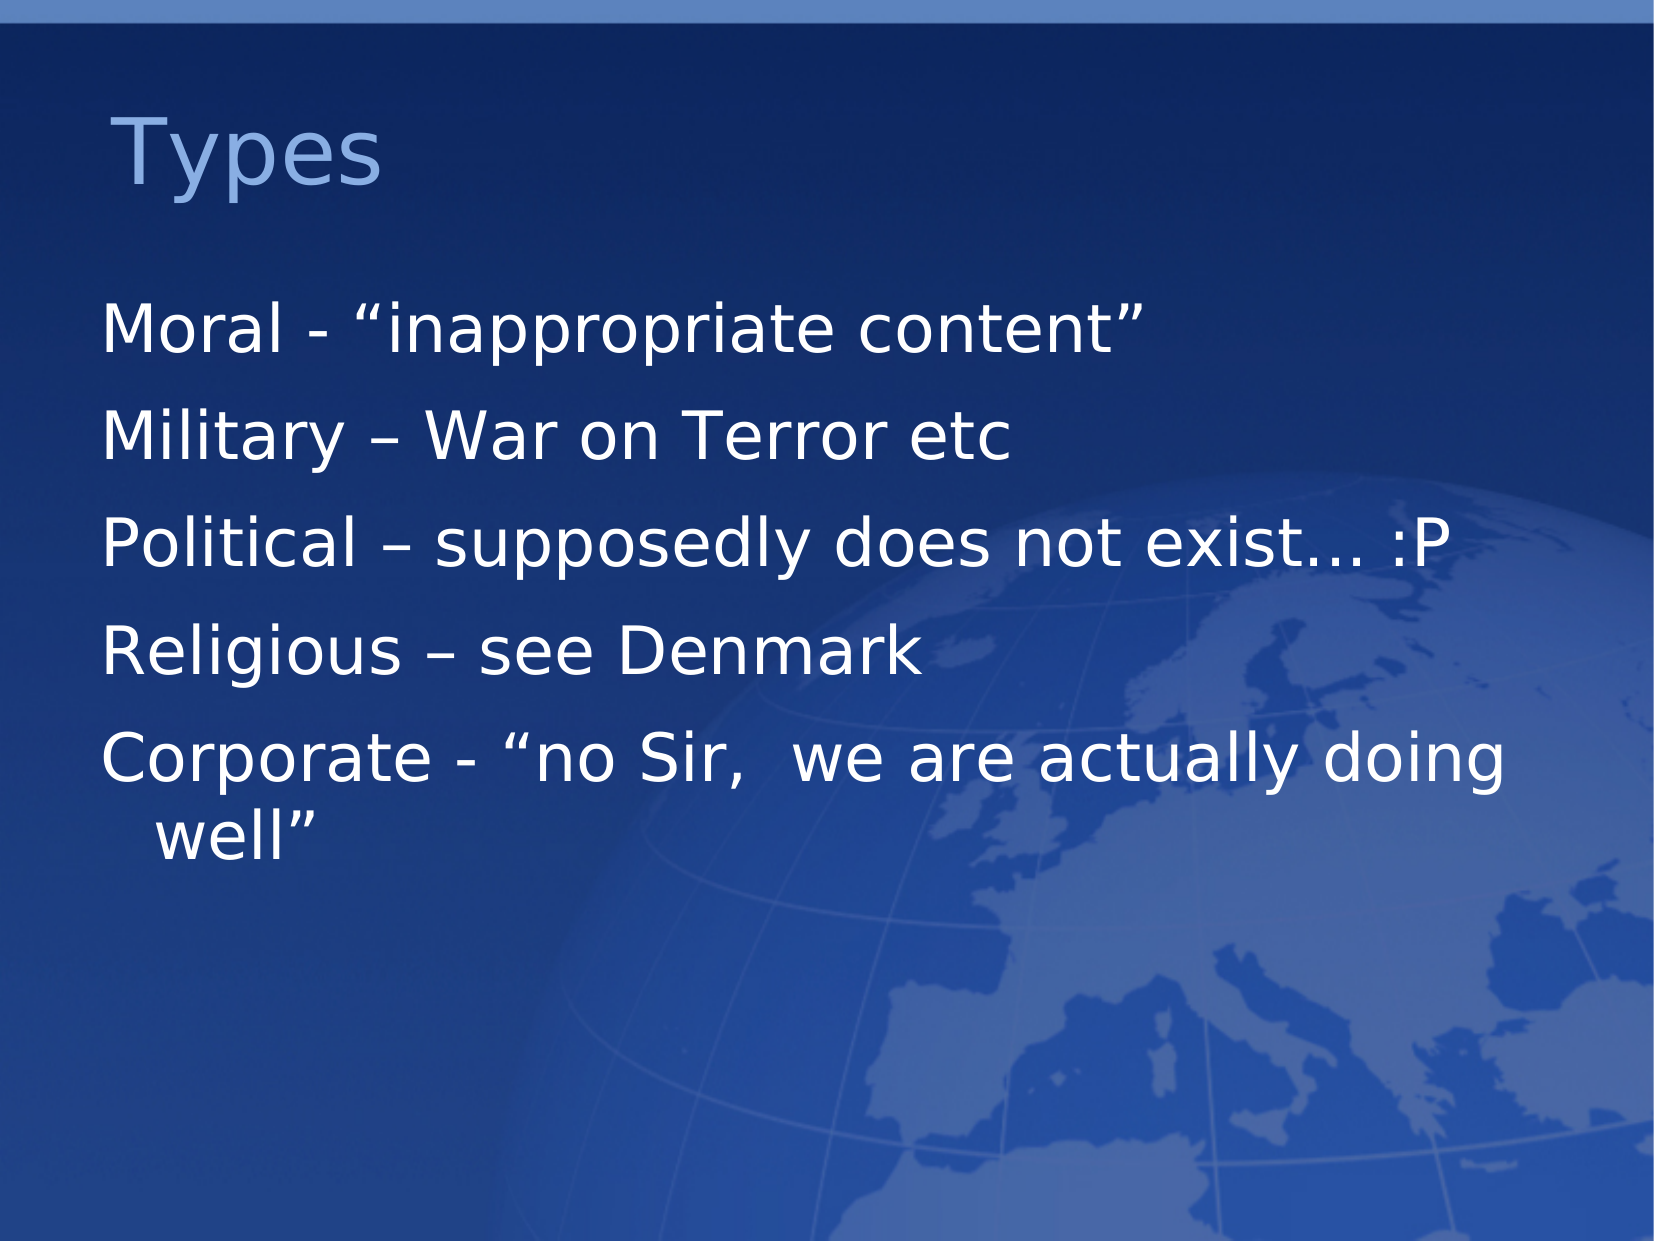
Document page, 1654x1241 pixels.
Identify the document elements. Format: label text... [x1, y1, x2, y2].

title Types [82, 56, 1571, 250]
list Moral - “inappropriate content” Military – War on Terror etc Political – supposedly does not exist... :P Religious – see Denmark Corporate - “no Sir, we are actually doing well” [82, 290, 1571, 1094]
picture [0, 0, 1654, 1241]
